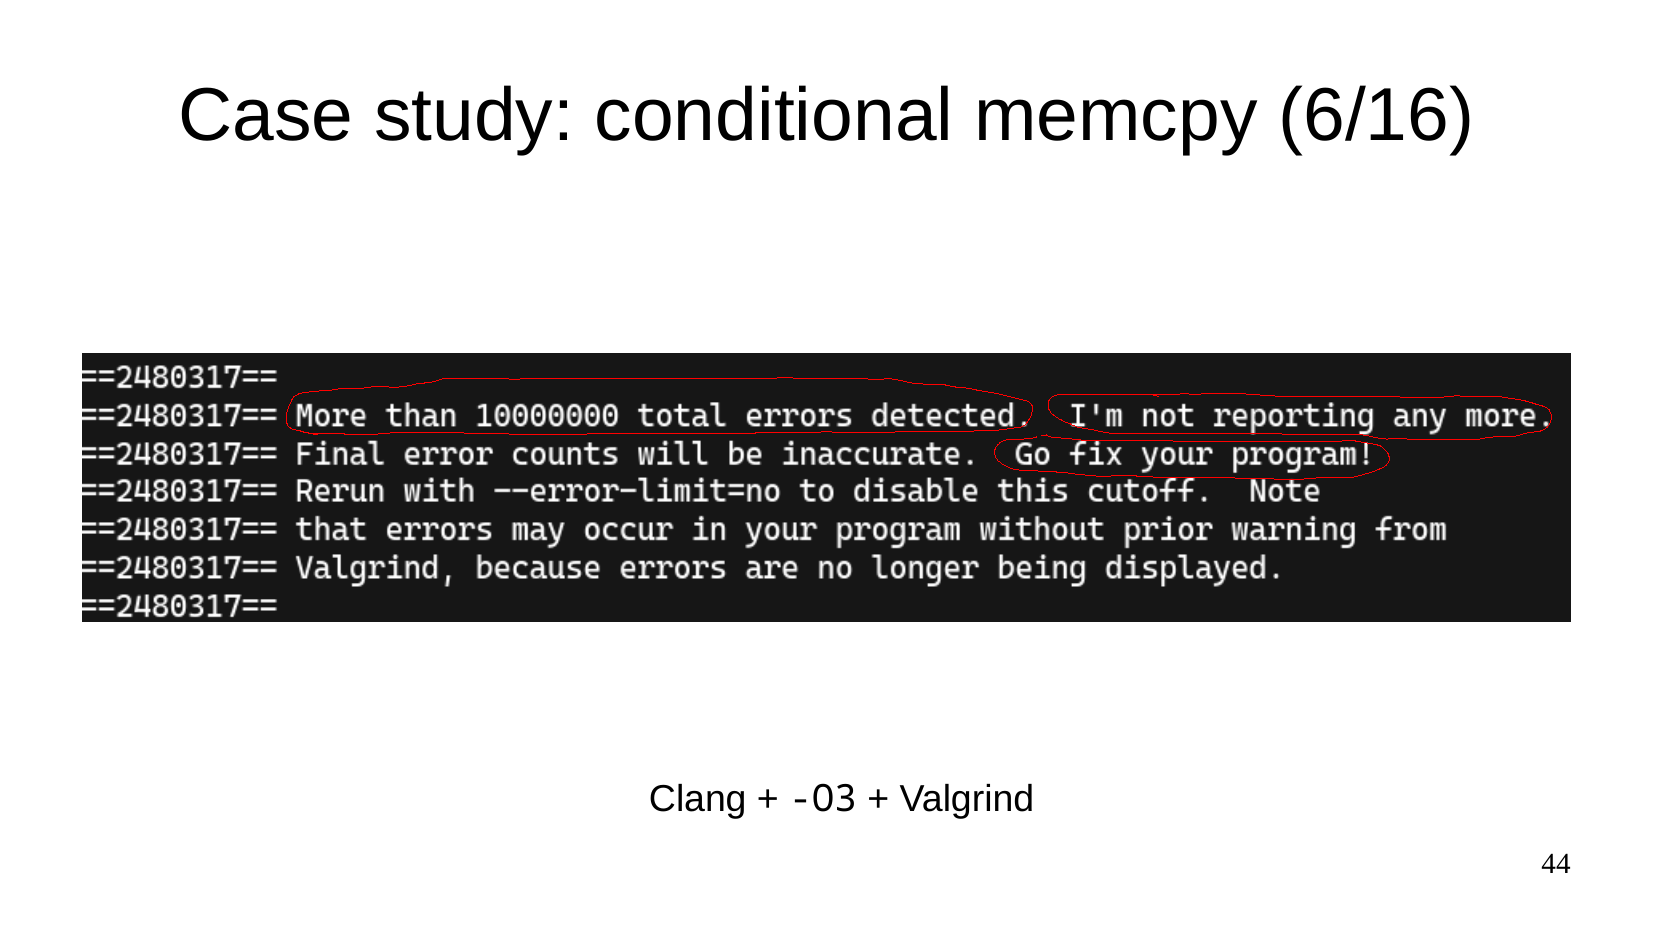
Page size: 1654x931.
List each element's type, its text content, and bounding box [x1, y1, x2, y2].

text_box Clang + -O3 + Valgrind [590, 764, 1093, 826]
title Case study: conditional memcpy (6/16) [82, 37, 1571, 193]
picture [82, 353, 1571, 622]
